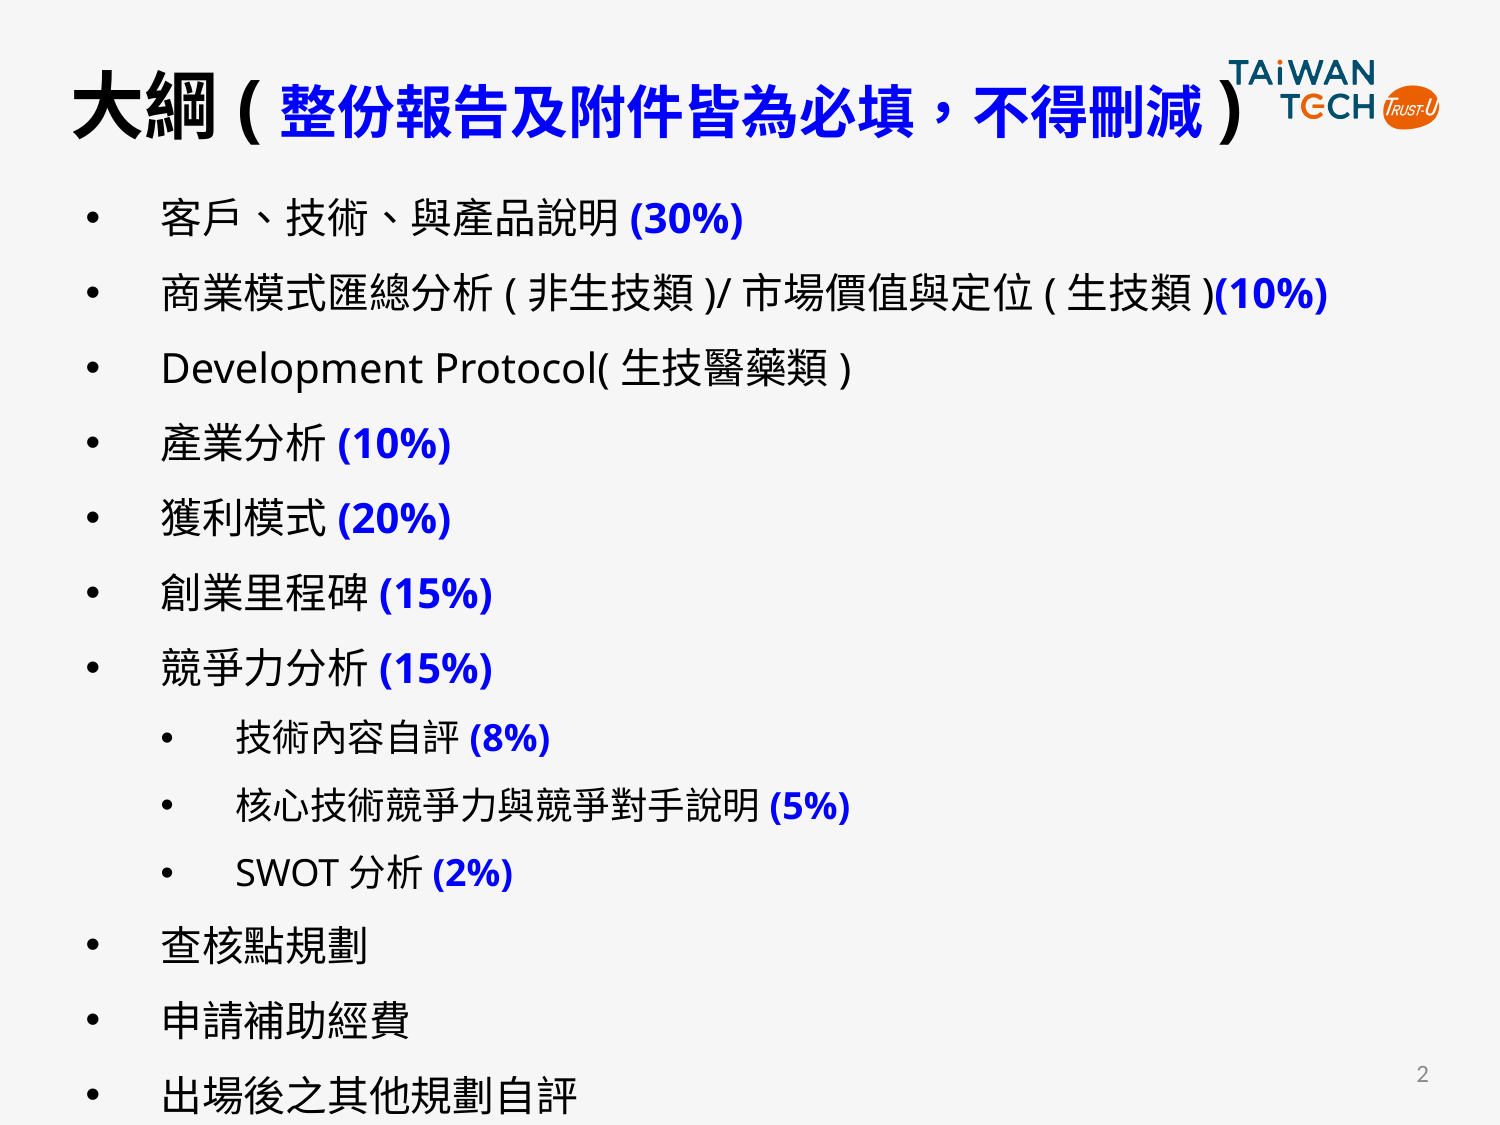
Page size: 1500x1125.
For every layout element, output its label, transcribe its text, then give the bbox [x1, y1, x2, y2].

title 大綱(整份報告及附件皆為必填，不得刪減) [55, 33, 1444, 156]
list 客戶、技術、與產品說明(30%) 商業模式匯總分析(非生技類)/市場價值與定位(生技類)(10%) Development Protocol(生技醫藥類) 產業分析(10%) 獲利模式(20%) 創業里程碑(15%) 競爭力分析(15%) 技術內容自評(8%) 核心技術競爭力與競爭對手說明(5%) SWOT分析(2%) 查核點規劃 申請補助經費 出場後之其他規劃自評 [55, 159, 1444, 1043]
slide_number <編號> [1106, 1042, 1445, 1103]
